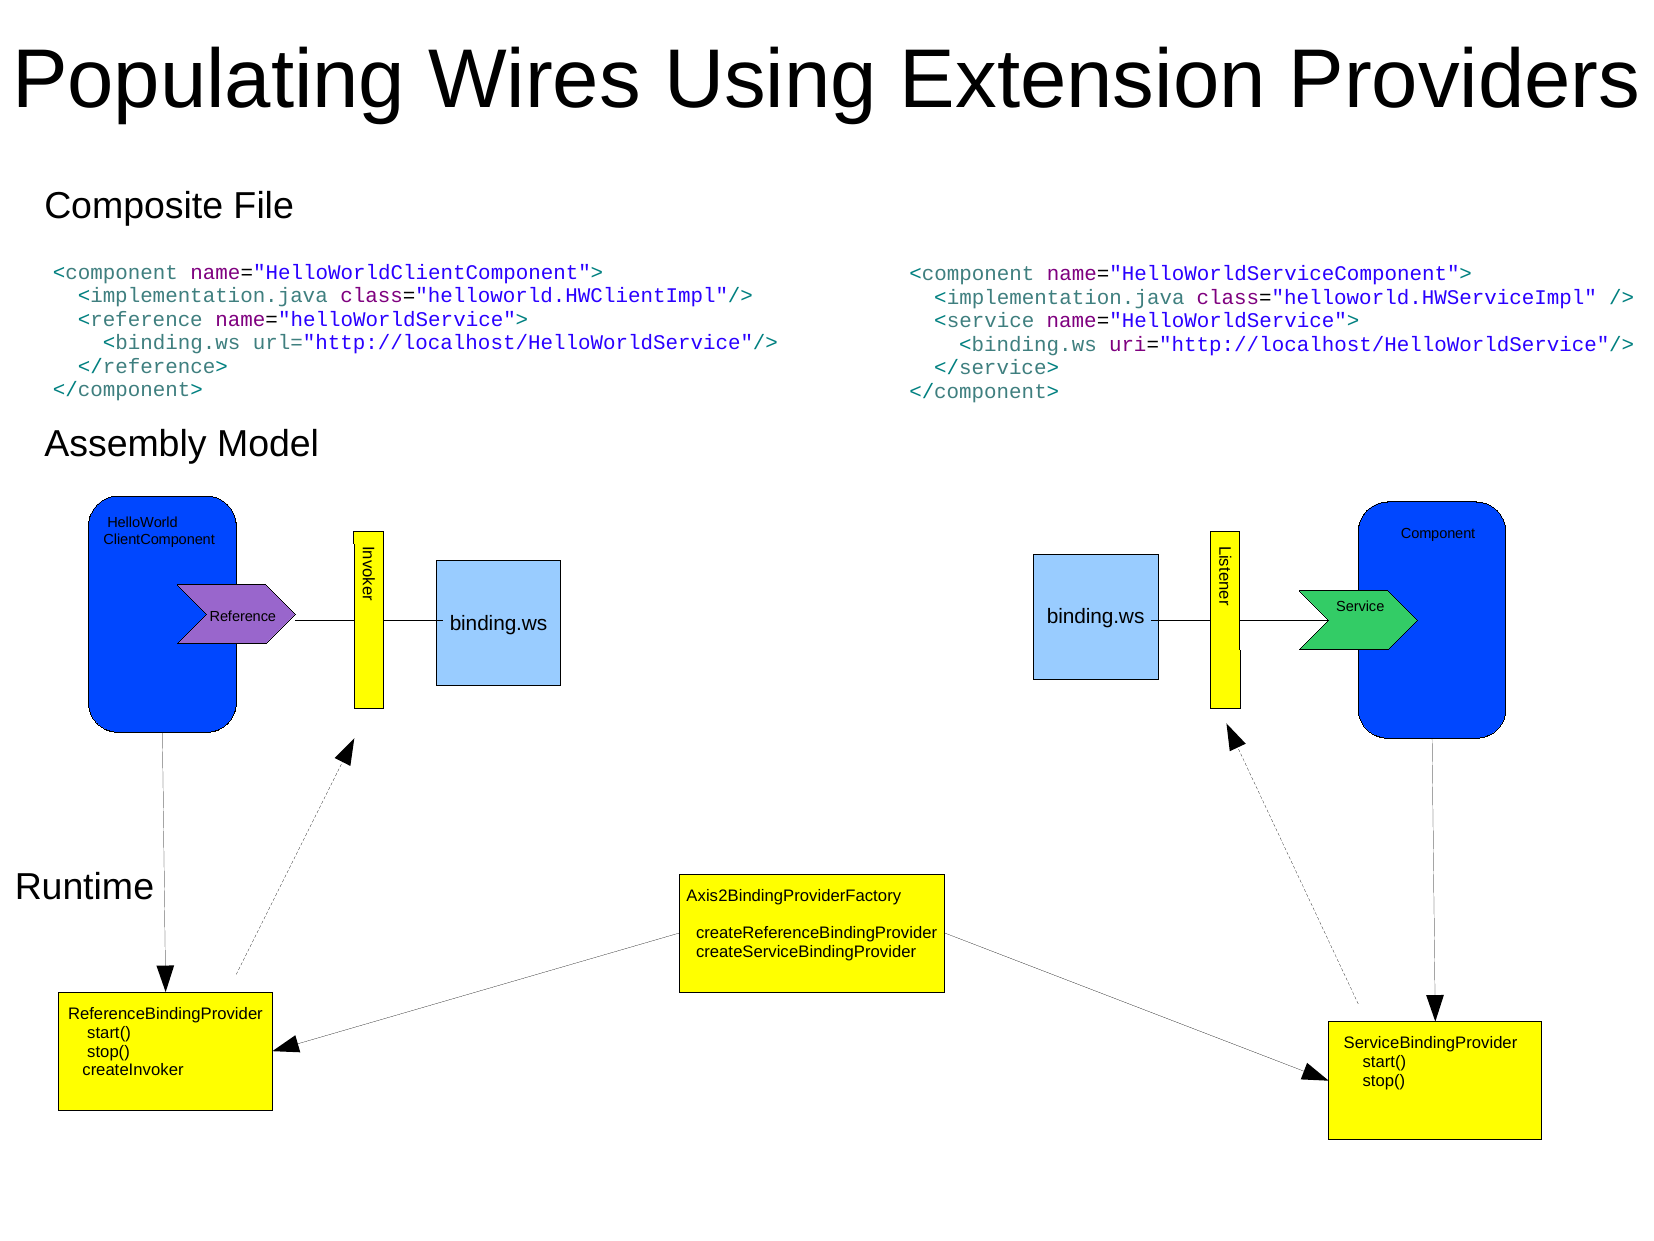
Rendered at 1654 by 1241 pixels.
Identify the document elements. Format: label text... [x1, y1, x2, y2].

title Populating Wires Using Extension Providers [0, 0, 1654, 175]
text_box Listener [1210, 531, 1241, 709]
text_box binding.ws [436, 560, 561, 686]
text_box HelloWorld ClientComponent [88, 507, 230, 556]
text_box [1299, 590, 1321, 613]
text_box <component name="HelloWorldServiceComponent"> <implementation.java class="helloworld.HWServiceImpl" /> <service name="HelloWorldService"> <binding.ws uri="http://localhost/HelloWorldService"/> </service> </component> [844, 256, 1654, 426]
text_box <component name="HelloWorldClientComponent"> <implementation.java class="helloworld.HWClientImpl"/> <reference name="helloWorldService"> <binding.ws url="http://localhost/HelloWorldService"/> </reference> </component> [0, 254, 875, 402]
text_box Assembly Model [29, 415, 502, 473]
text_box binding.ws [1033, 554, 1159, 680]
text_box Invoker [353, 531, 384, 709]
text_box ReferenceBindingProvider start() stop() createInvoker [58, 992, 273, 1111]
text_box Runtime [0, 858, 473, 916]
text_box Axis2BindingProviderFactory createReferenceBindingProvider createServiceBindingProvider [679, 874, 945, 993]
text_box Composite File [29, 177, 502, 235]
text_box ServiceBindingProvider start() stop() [1328, 1021, 1542, 1140]
text_box [1299, 501, 1506, 739]
text_box Component [1382, 518, 1491, 550]
text_box Reference [194, 584, 292, 632]
text_box Service [1321, 590, 1400, 622]
text_box [88, 496, 278, 733]
